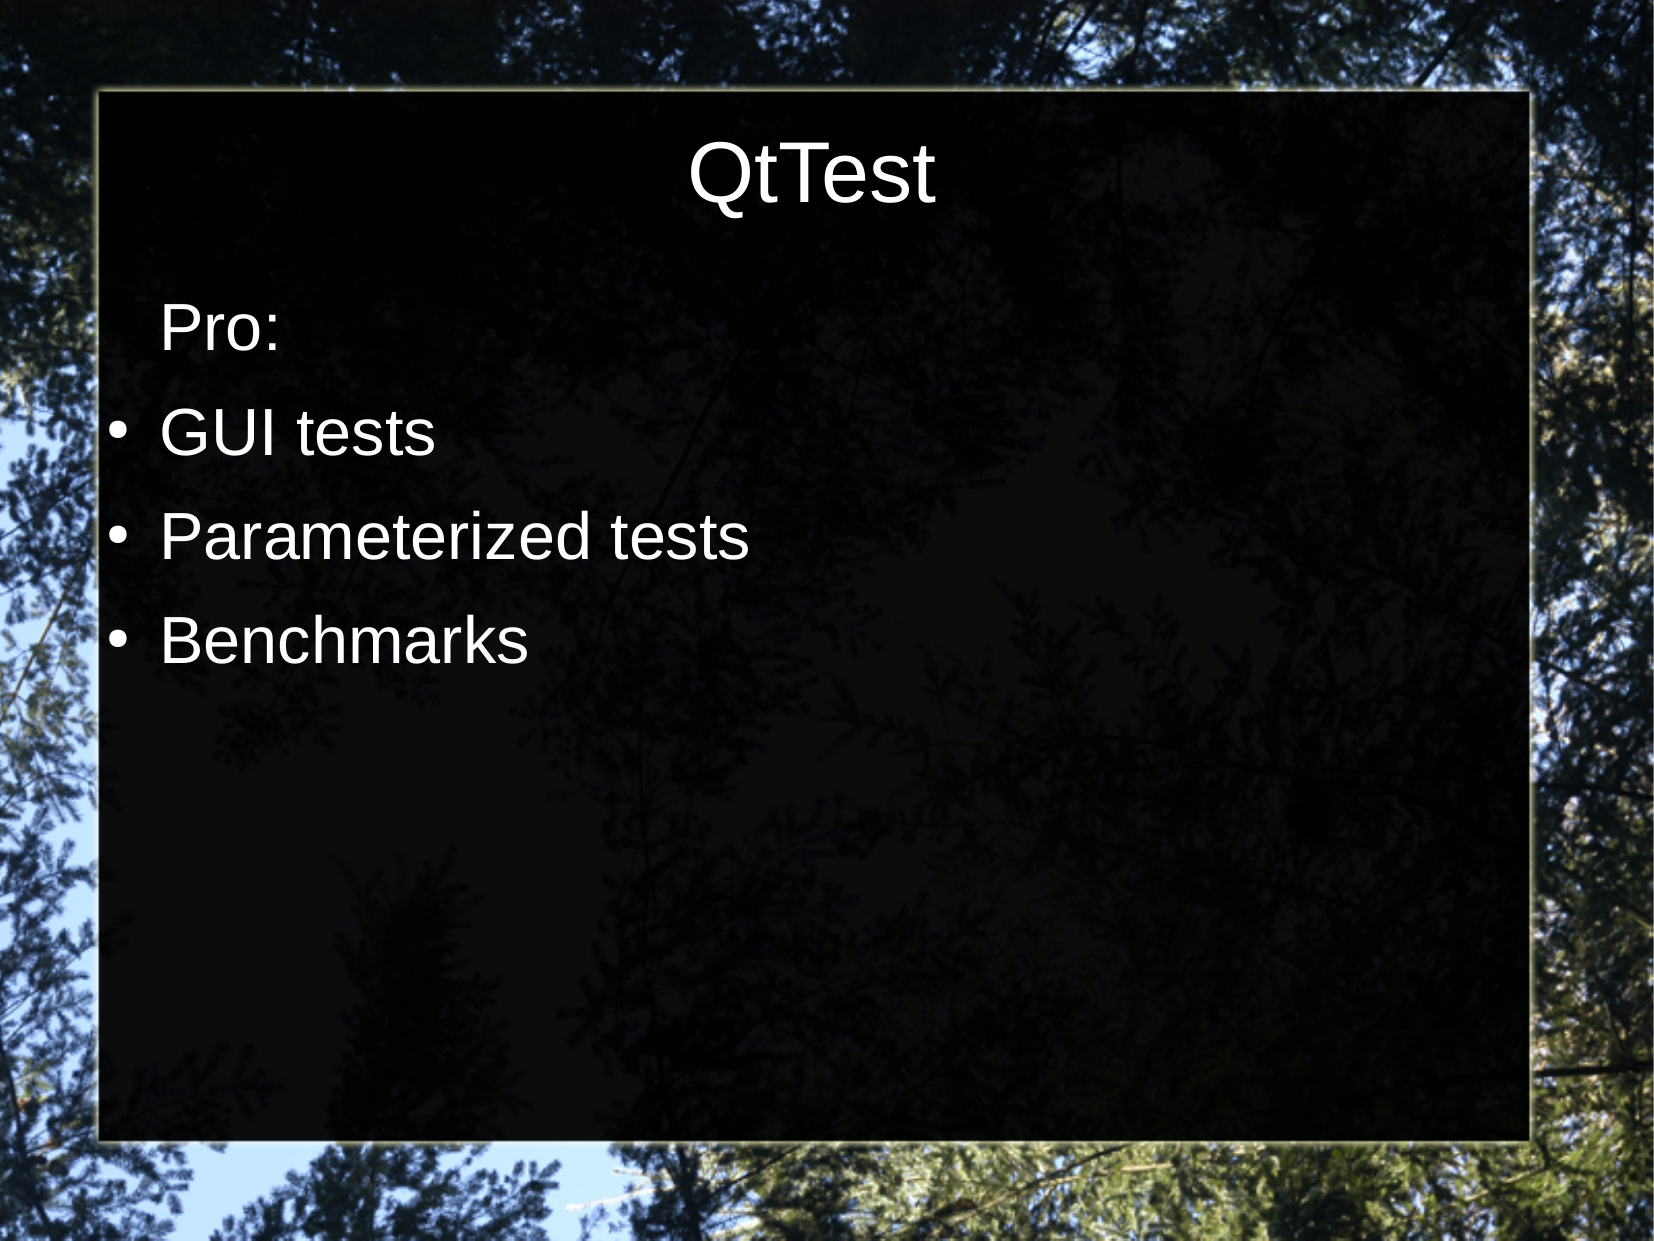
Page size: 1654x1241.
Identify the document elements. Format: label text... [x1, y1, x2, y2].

picture [0, 0, 1654, 1241]
list Pro: GUI tests Parameterized tests Benchmarks [88, 290, 1536, 1109]
title QtTest [88, 88, 1536, 257]
